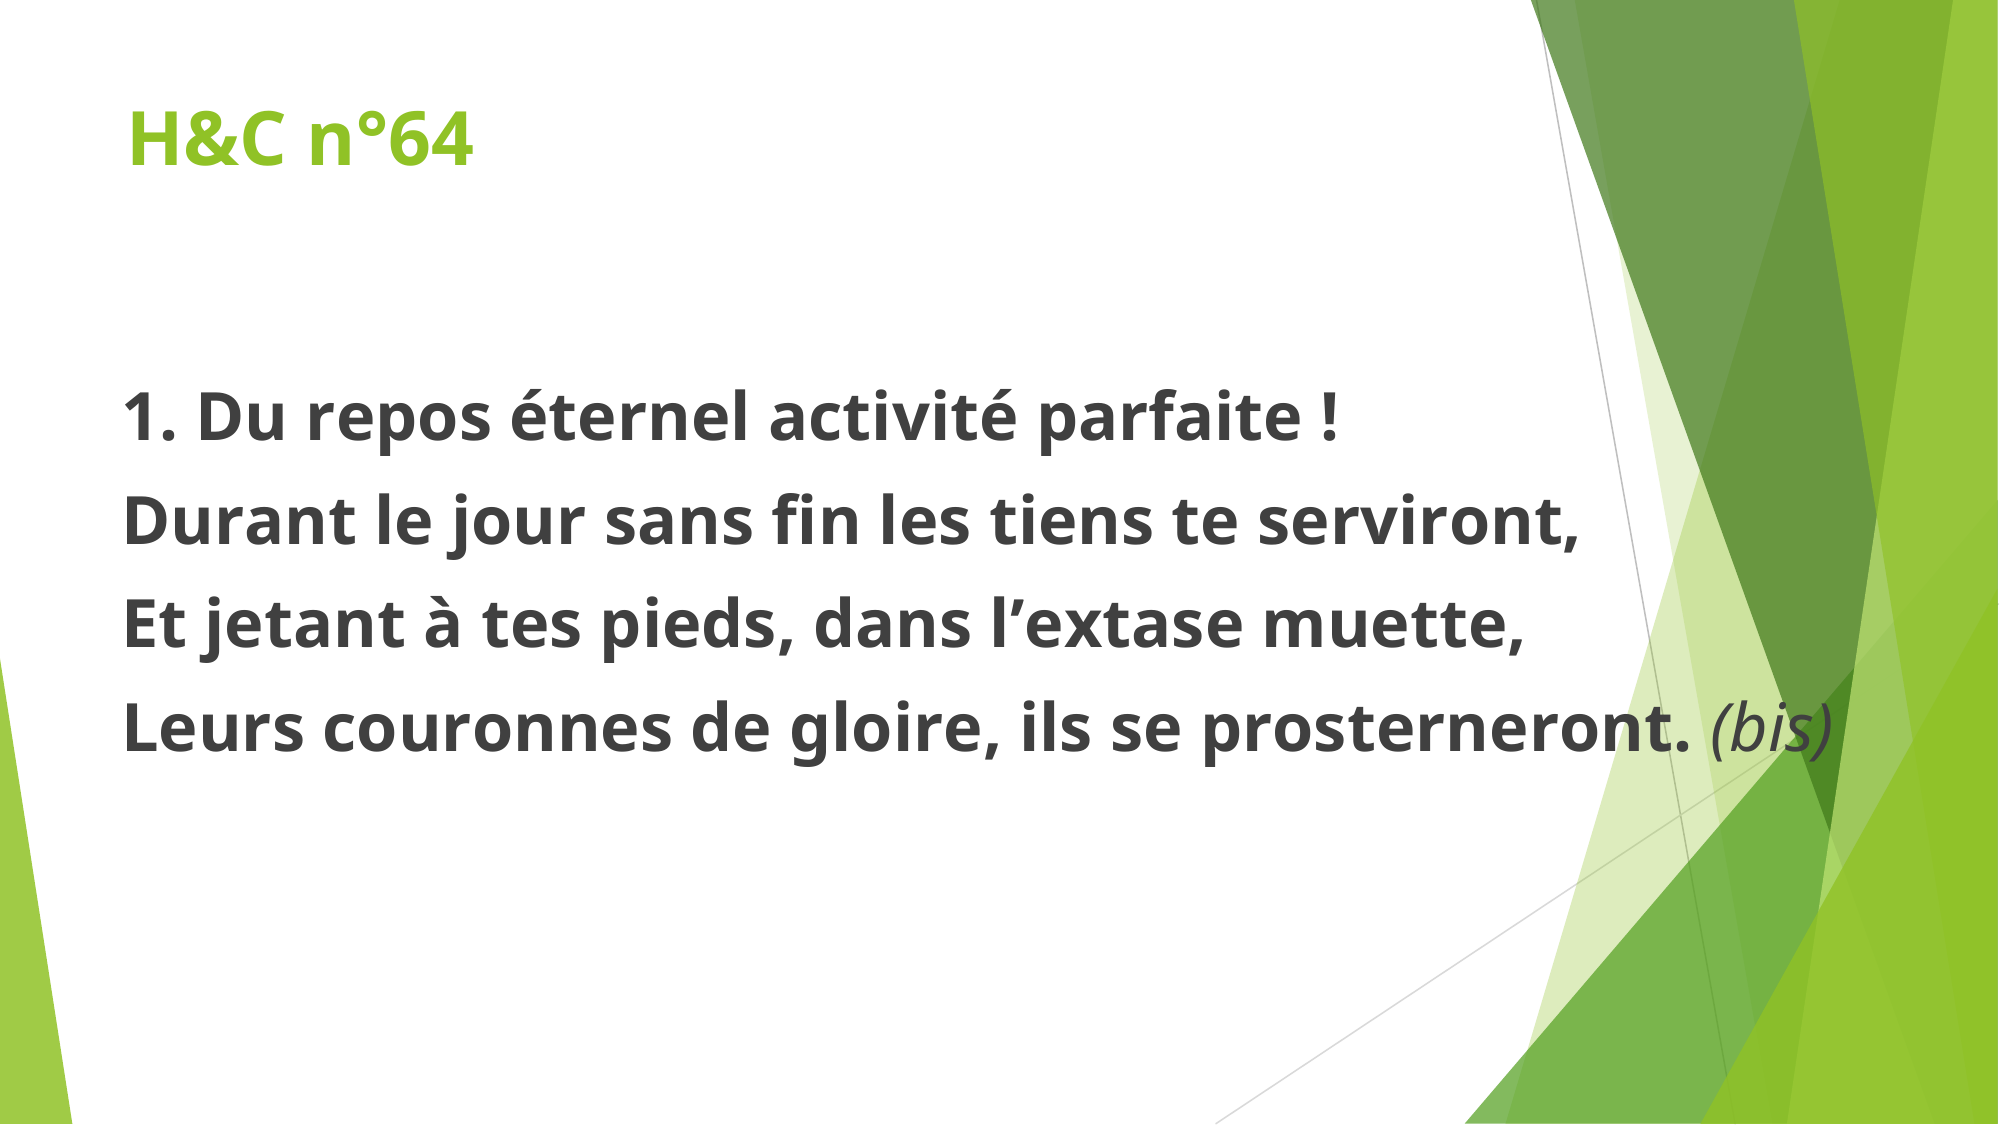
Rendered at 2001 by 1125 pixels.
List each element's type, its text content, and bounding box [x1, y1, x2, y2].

text_box 1. Du repos éternel activité parfaite ! Durant le jour sans fin les tiens te serviront, Et jetant à tes pieds, dans l’extase muette, Leurs couronnes de gloire, ils se prosterneront. (bis) [106, 354, 1973, 1037]
text_box H&C n°64 [111, 82, 1522, 213]
